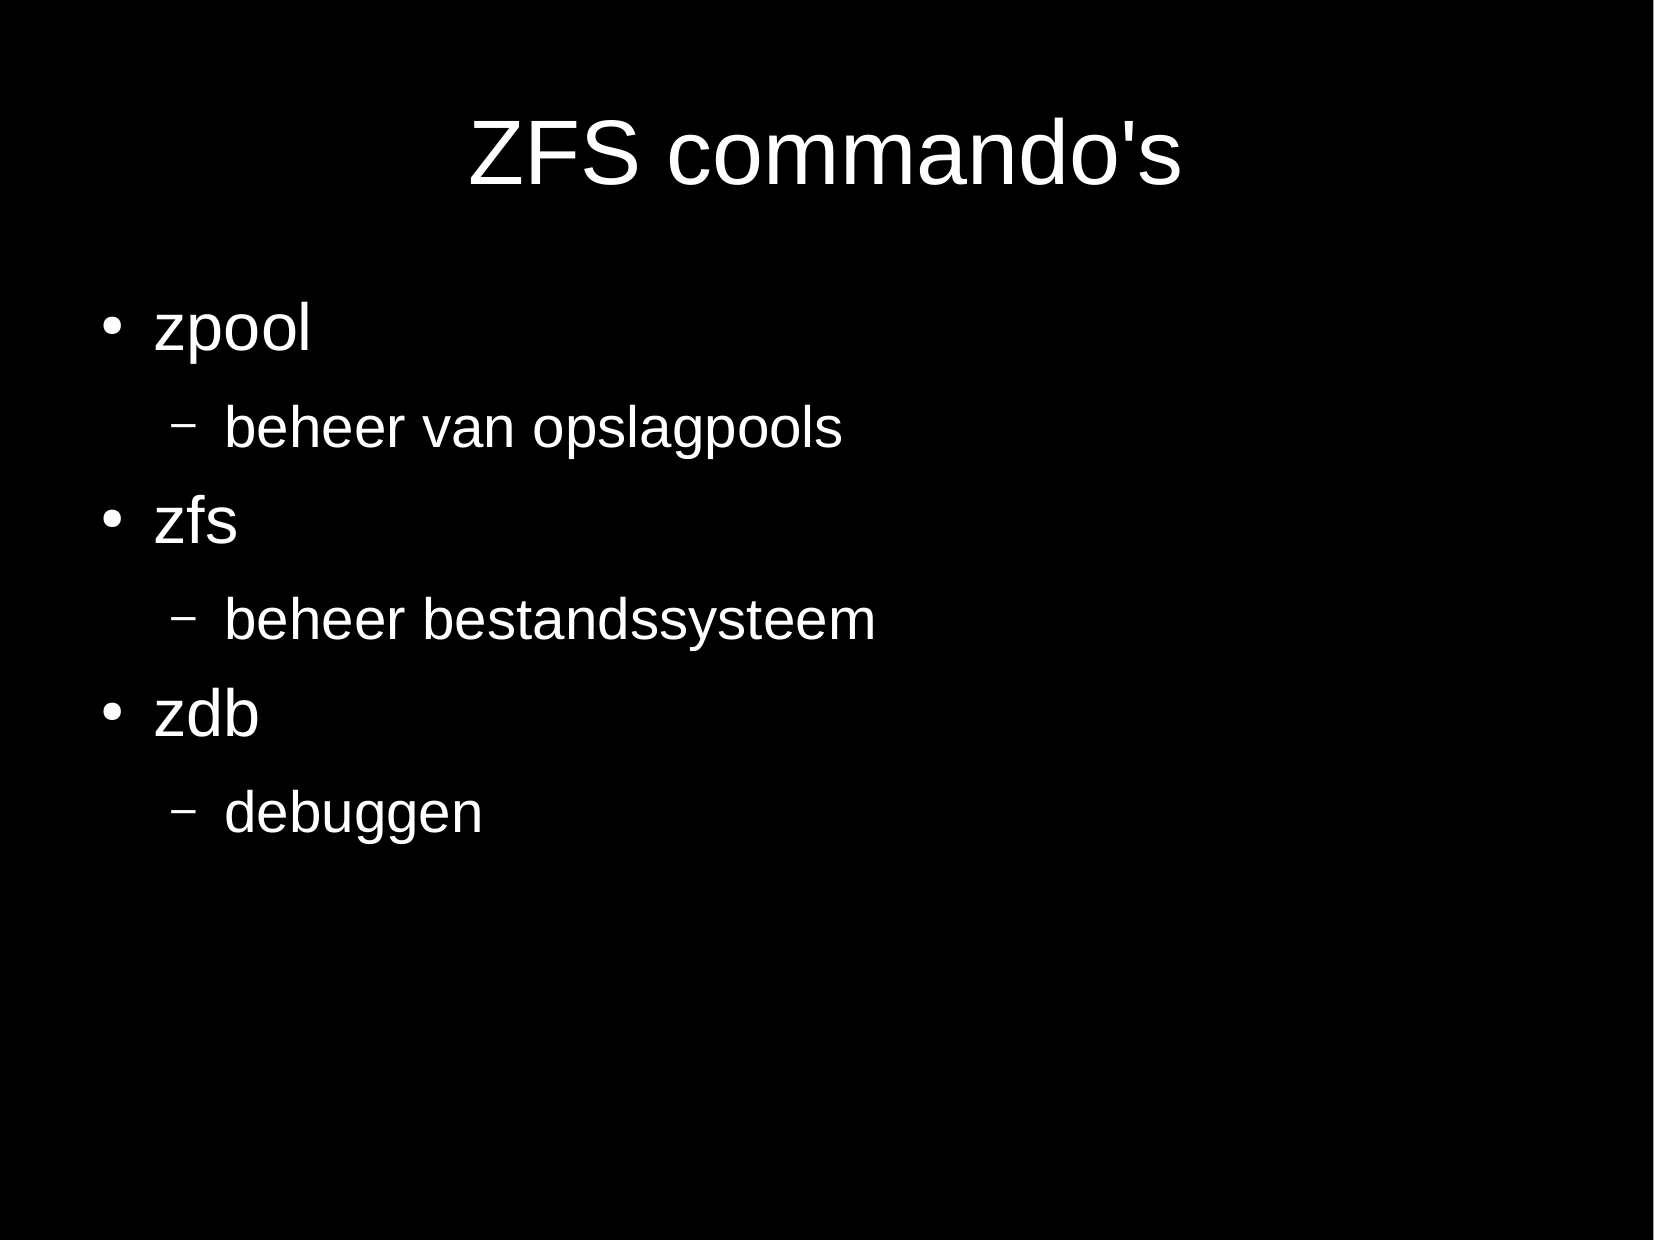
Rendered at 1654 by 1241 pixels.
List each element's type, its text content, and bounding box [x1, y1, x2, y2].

list zpool beheer van opslagpools zfs beheer bestandssysteem zdb debuggen [82, 290, 1571, 1010]
title ZFS commando's [82, 49, 1571, 257]
